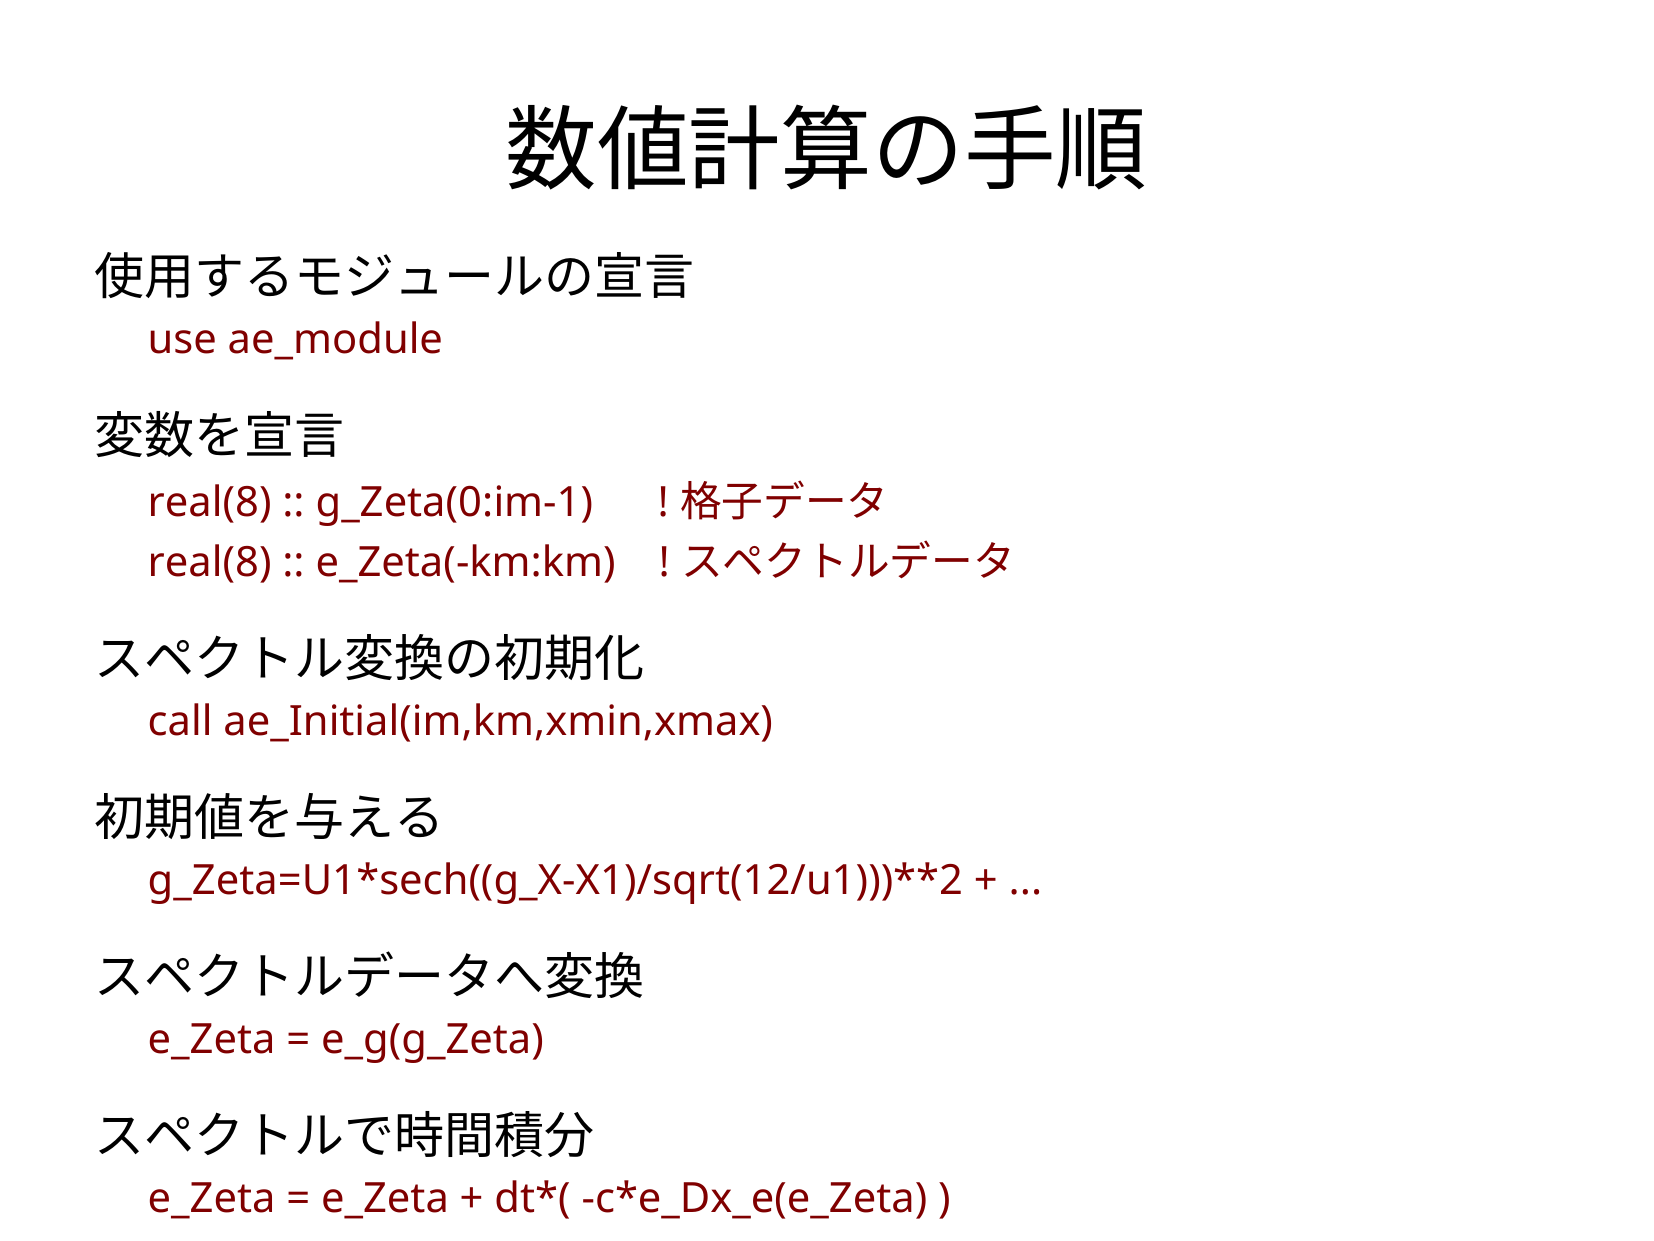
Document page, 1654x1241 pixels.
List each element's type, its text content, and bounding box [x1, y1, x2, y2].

title 数値計算の手順 [82, 49, 1571, 237]
list 使用するモジュールの宣言 use ae_module 変数を宣言 real(8) :: g_Zeta(0:im-1) ! 格子データ real(8) :: e_Zeta(-km:km) ! スペクトルデータ スペクトル変換の初期化 call ae_Initial(im,km,xmin,xmax) 初期値を与える g_Zeta=U1*sech((g_X-X1)/sqrt(12/u1)))**2 + ... スペクトルデータへ変換 e_Zeta = e_g(g_Zeta) スペクトルで時間積分 e_Zeta = e_Zeta + dt*( -c*e_Dx_e(e_Zeta) ) 実空間データへ戻す（出力時） g_Zeta = g_e(e_Zeta) [76, 236, 1565, 1204]
